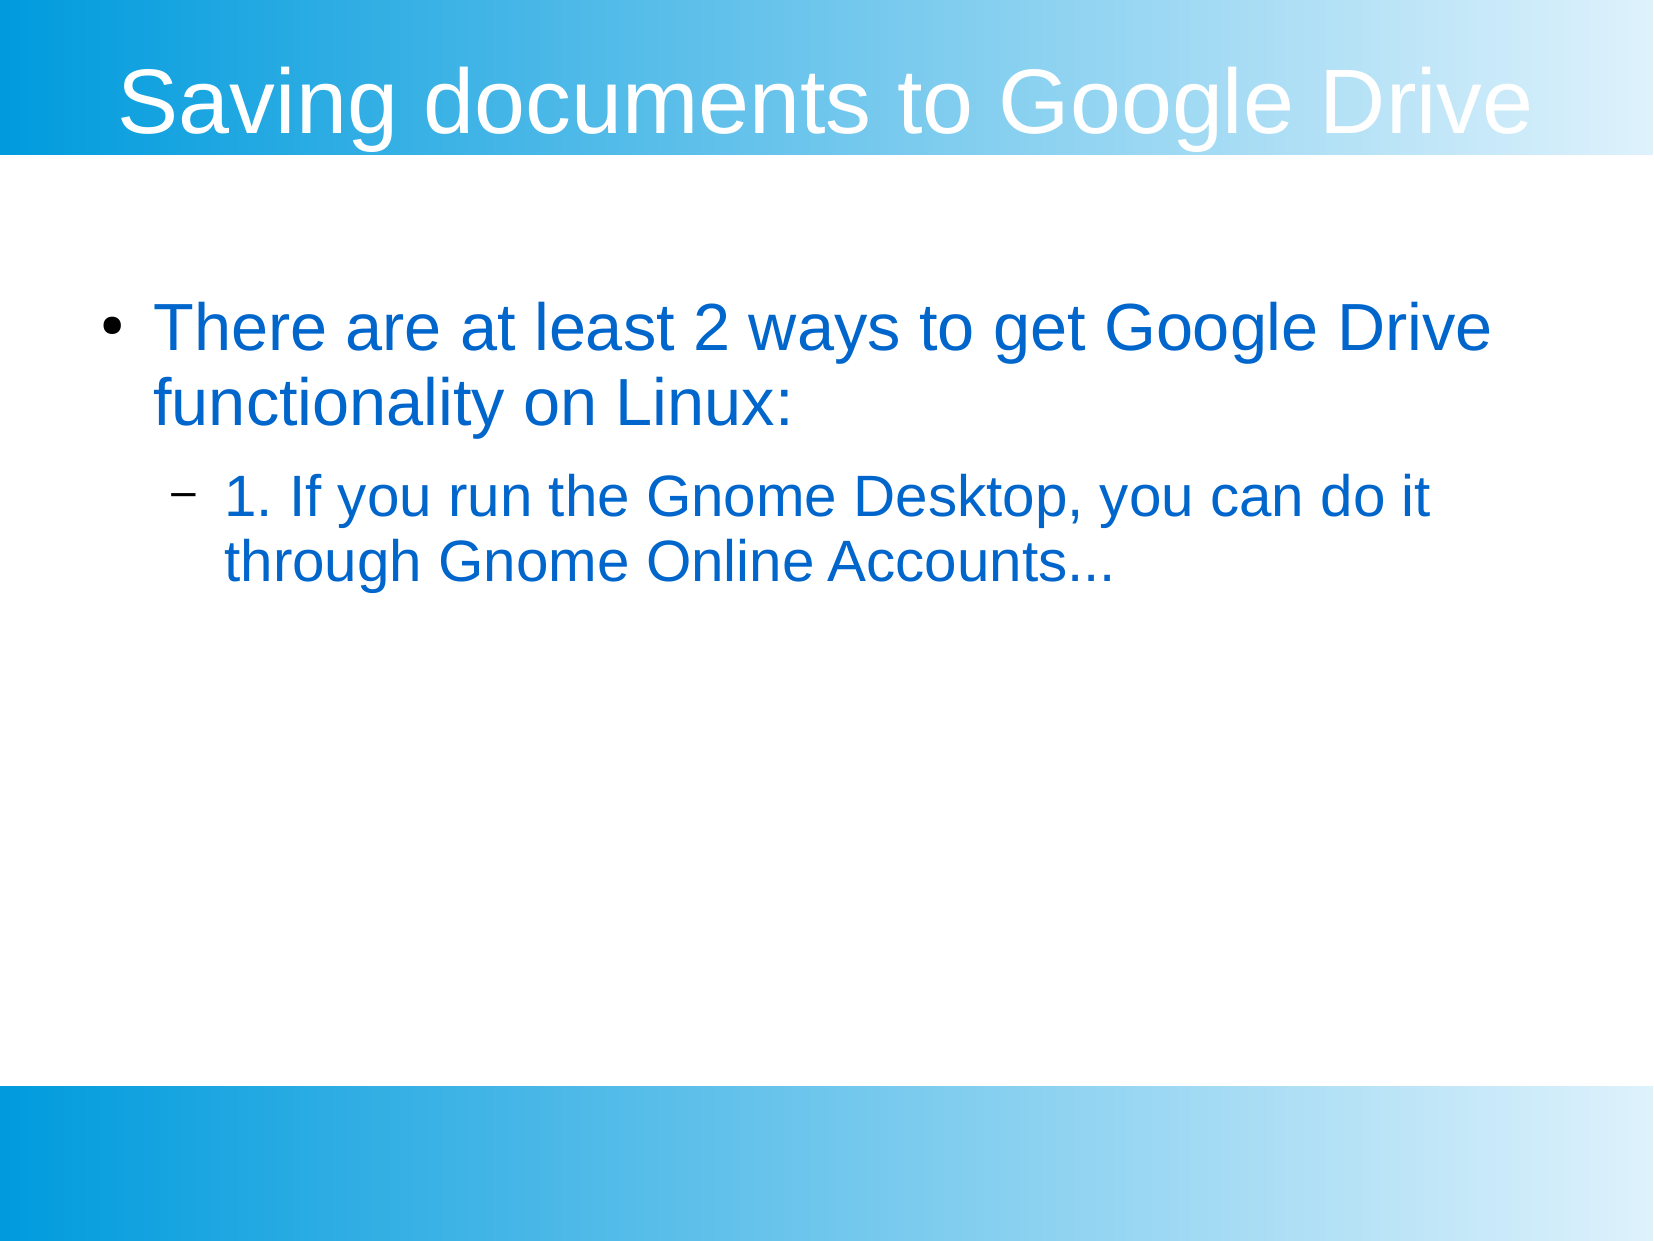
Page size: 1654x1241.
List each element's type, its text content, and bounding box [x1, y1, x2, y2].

list There are at least 2 ways to get Google Drive functionality on Linux: 1. If you run the Gnome Desktop, you can do it through Gnome Online Accounts... [82, 290, 1571, 1010]
title Saving documents to Google Drive [82, 49, 1571, 155]
